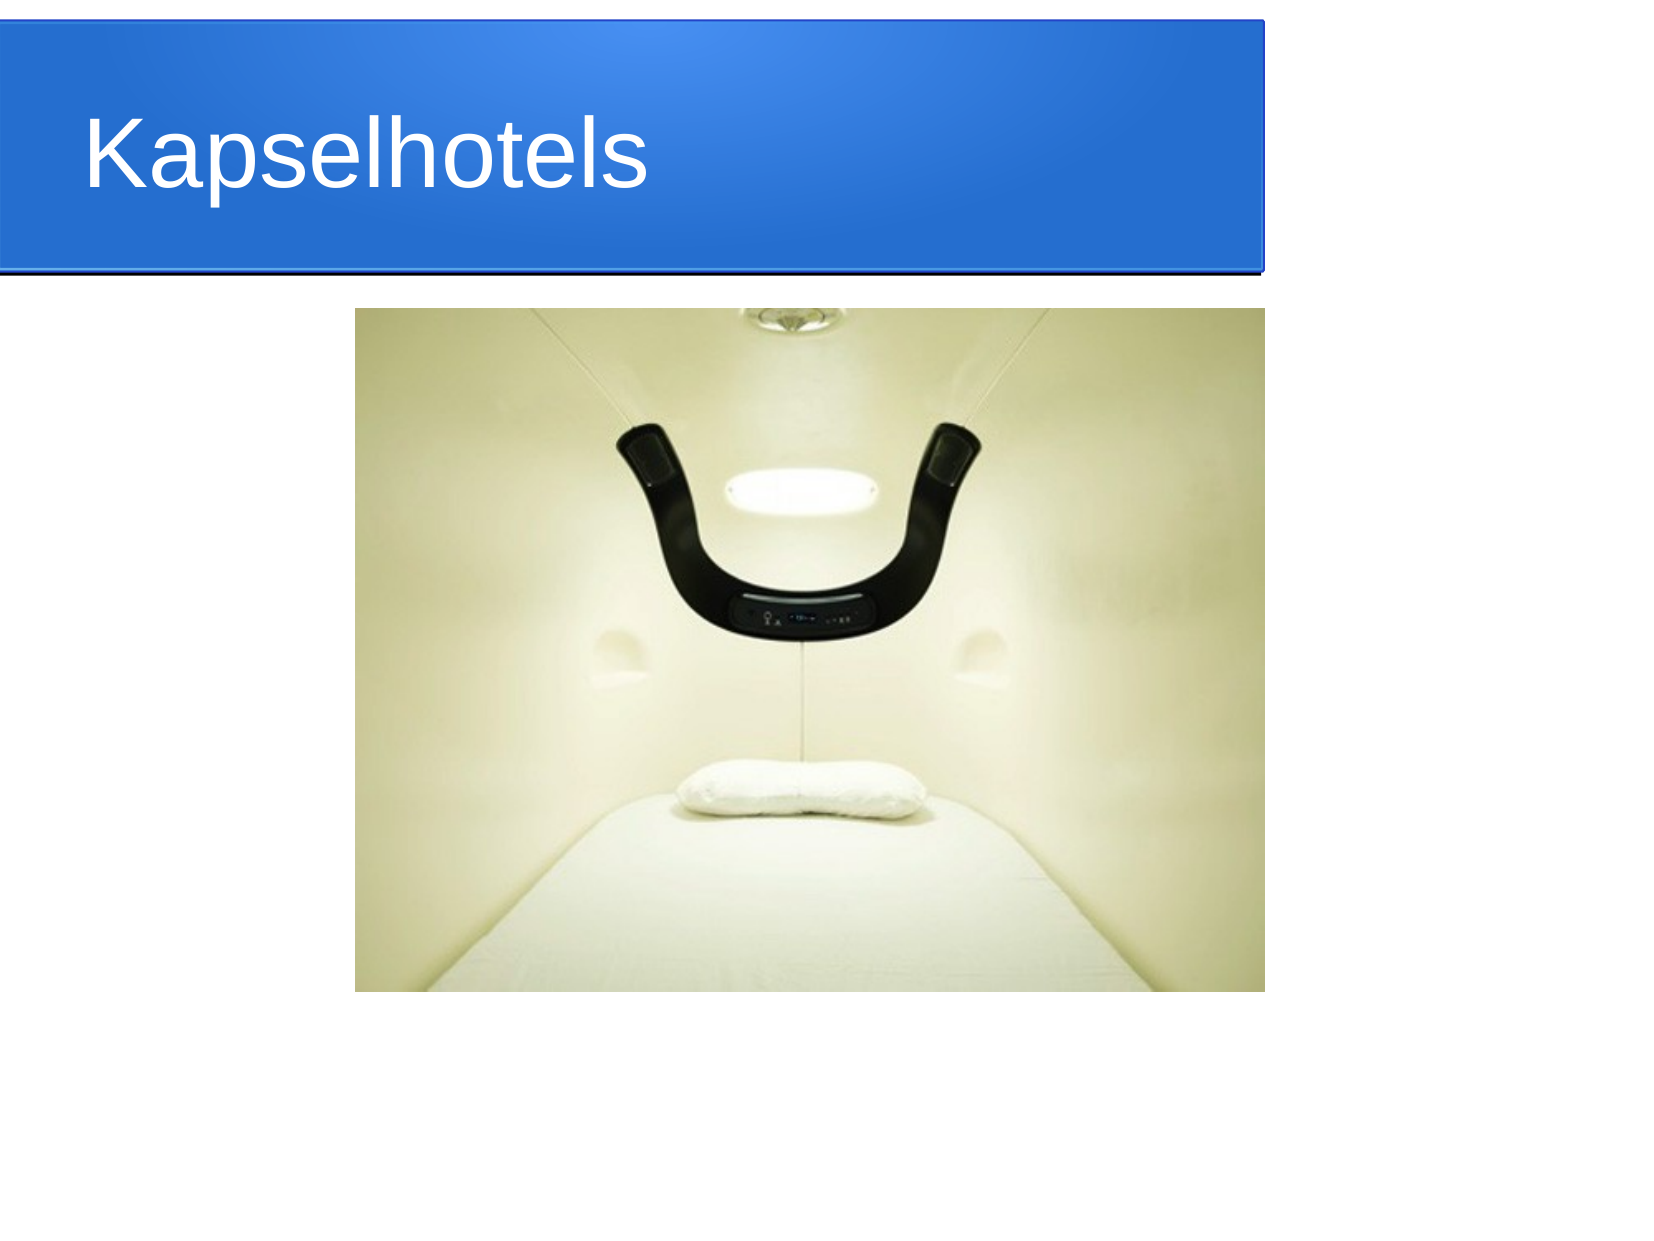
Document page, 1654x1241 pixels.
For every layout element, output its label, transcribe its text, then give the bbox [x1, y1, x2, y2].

picture [355, 308, 1265, 992]
title Kapselhotels [82, 49, 1250, 257]
